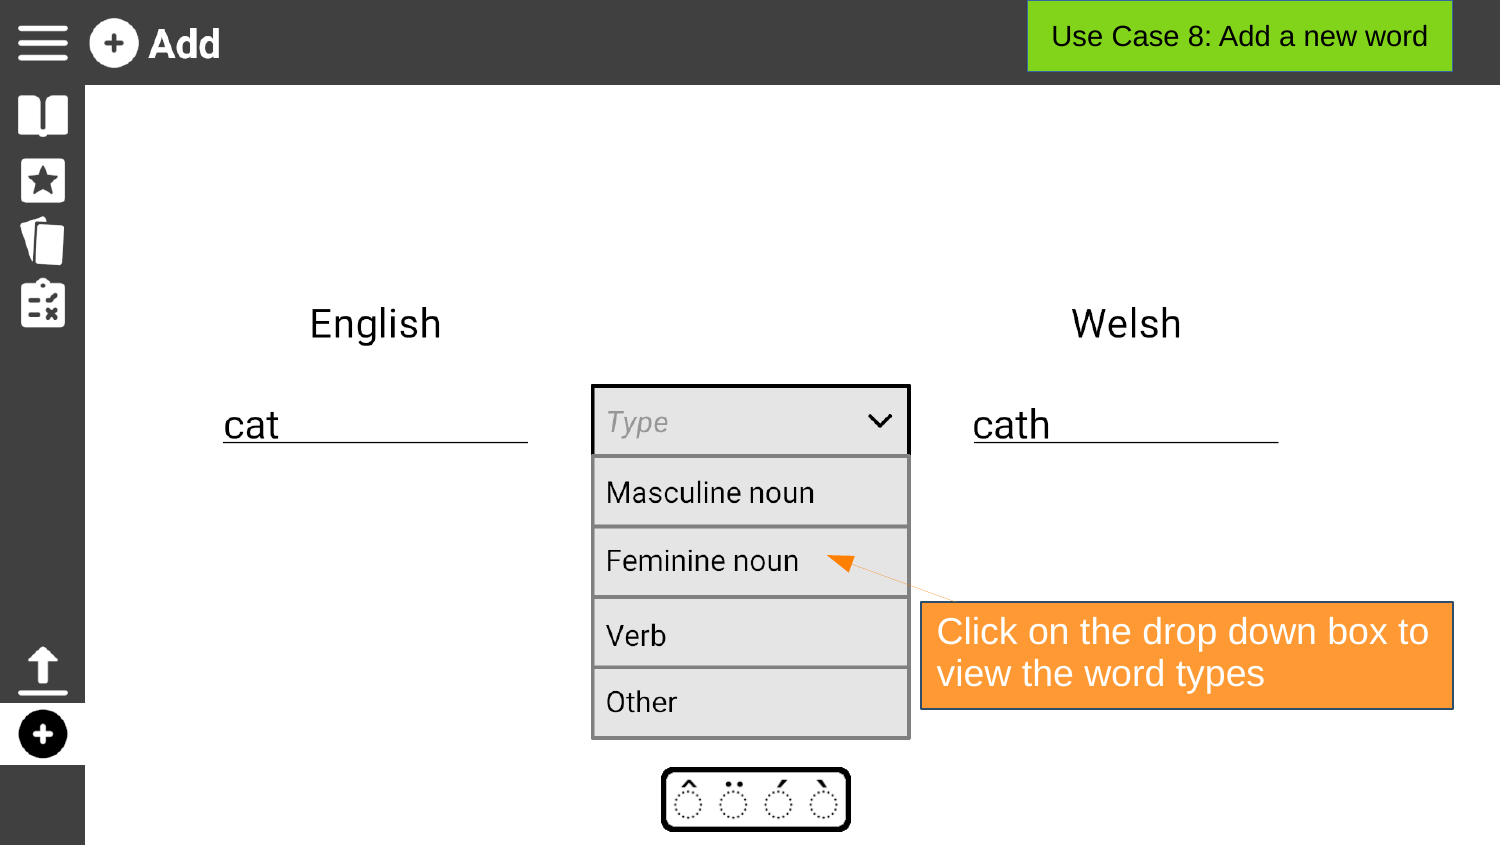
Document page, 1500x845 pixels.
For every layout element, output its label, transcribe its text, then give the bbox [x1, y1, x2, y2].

picture [0, 0, 1500, 845]
text_box Use Case 8: Add a new word [1027, 0, 1453, 72]
text_box Click on the drop down box to view the word types [920, 602, 1453, 709]
